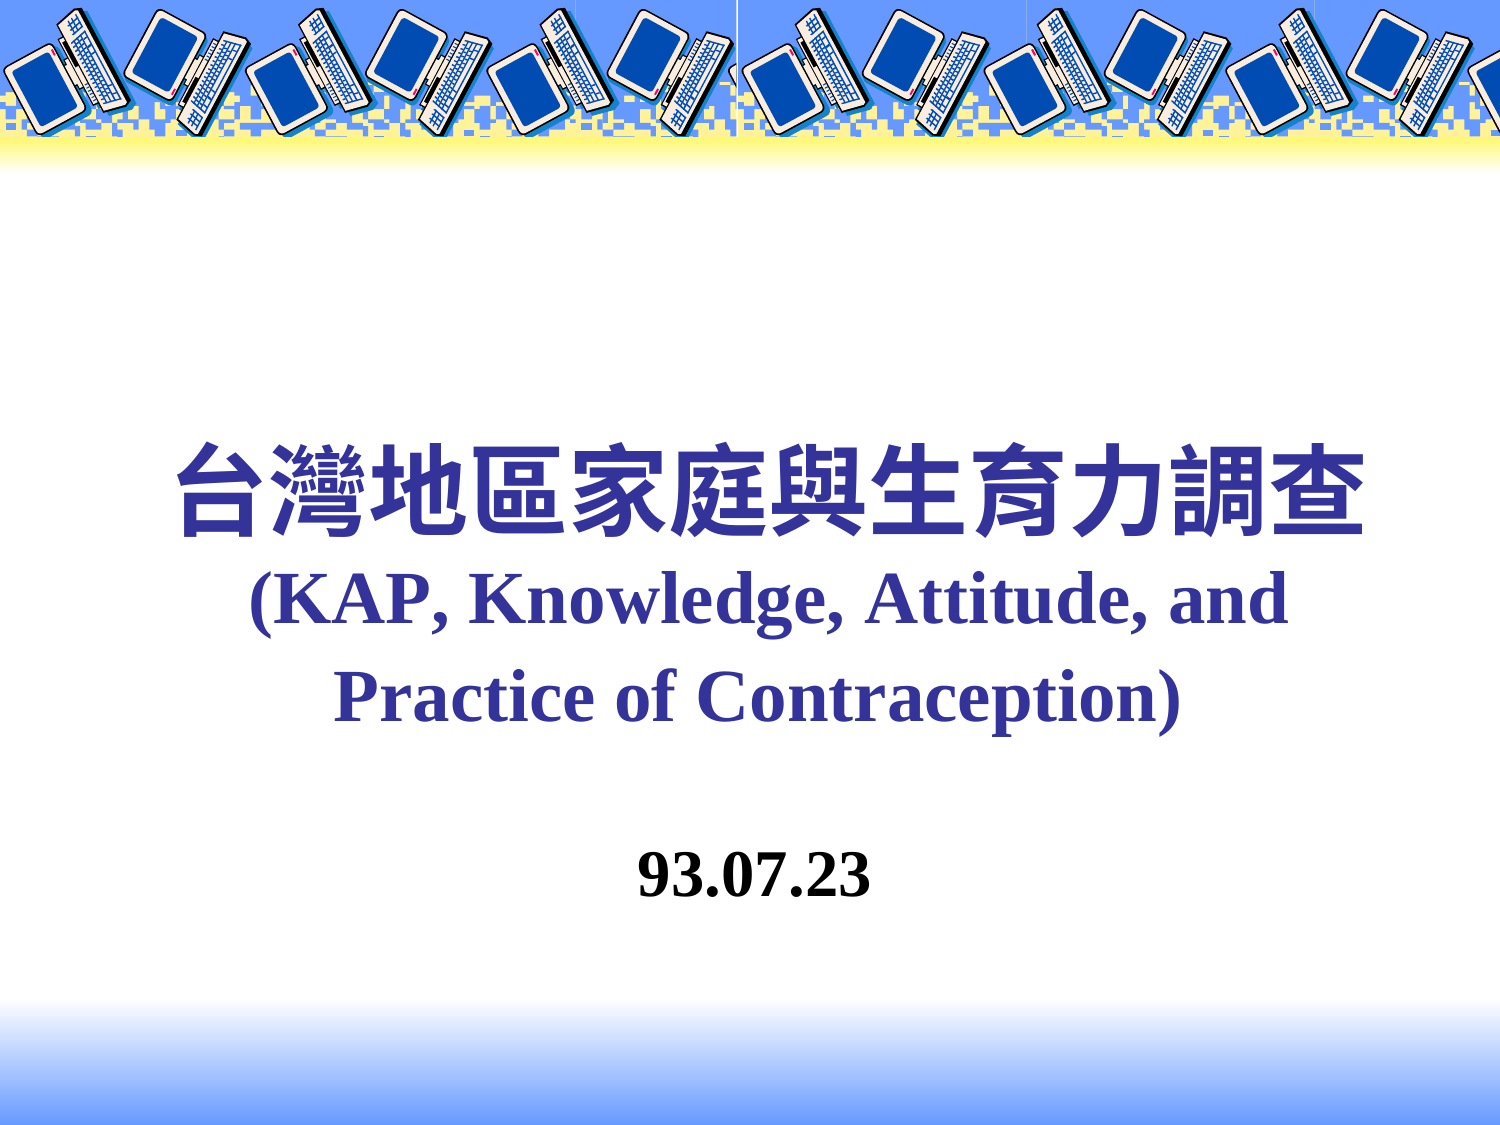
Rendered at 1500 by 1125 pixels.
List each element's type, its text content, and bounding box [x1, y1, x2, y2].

subtitle 93.07.23 [230, 822, 1281, 941]
title 台灣地區家庭與生育力調查 (KAP, Knowledge, Attitude, and Practice of Contraception) [112, 420, 1426, 661]
